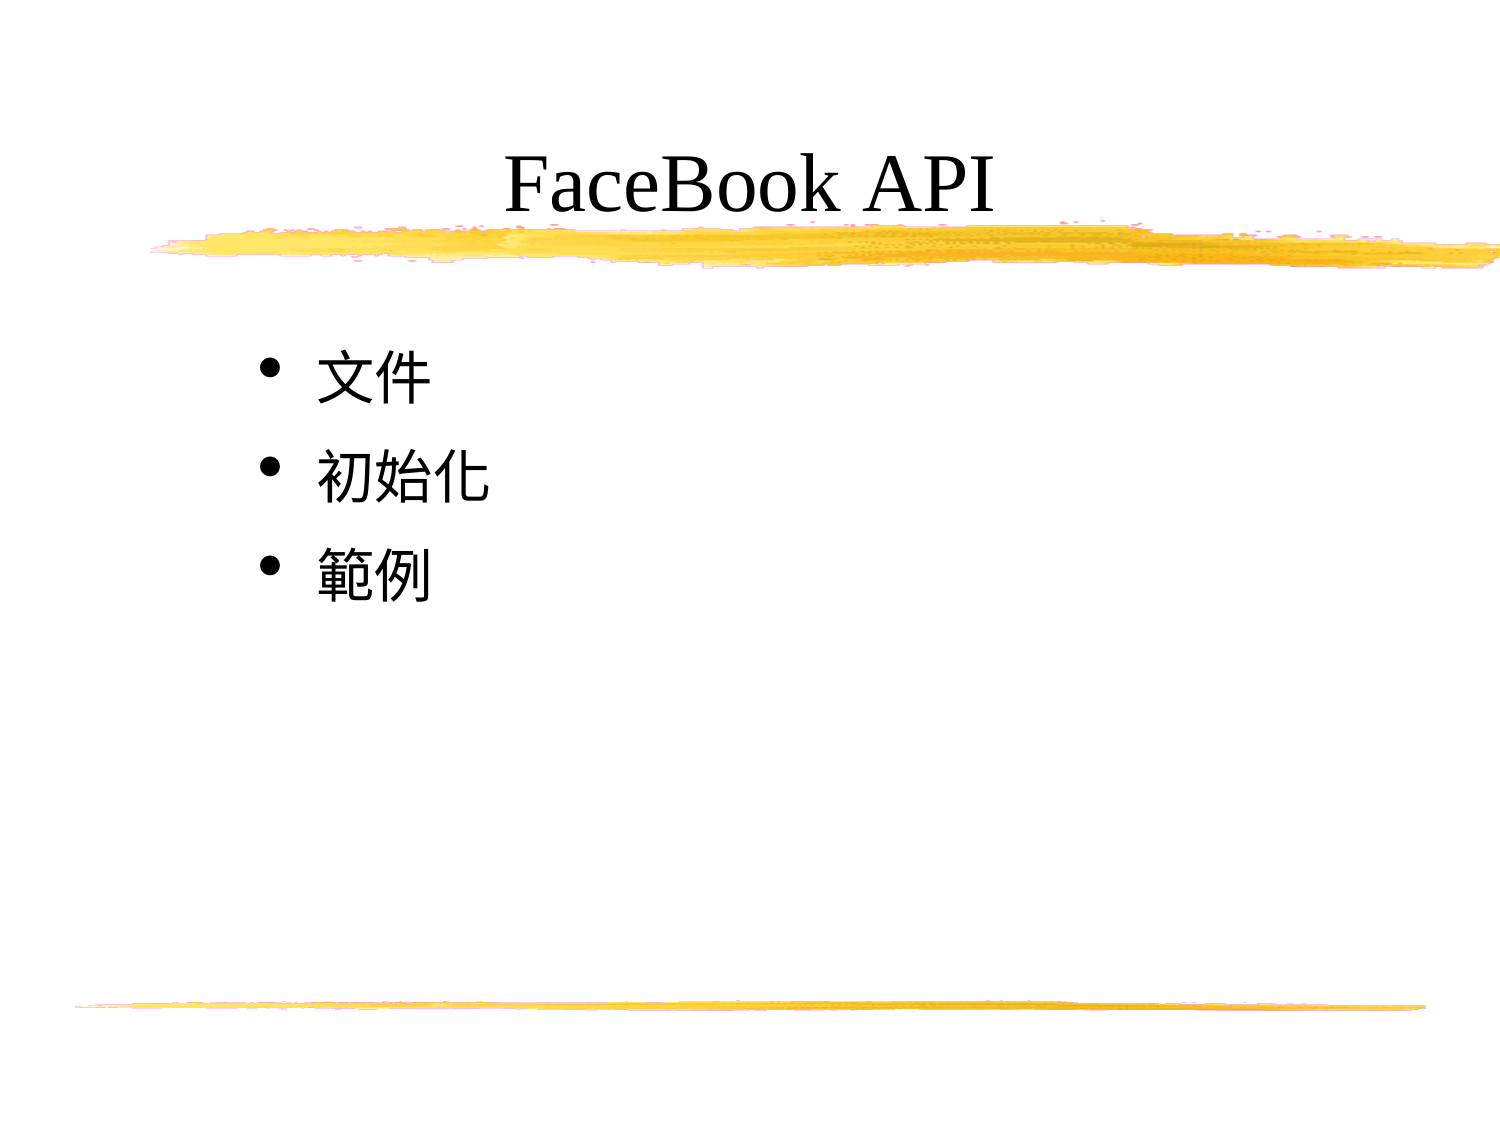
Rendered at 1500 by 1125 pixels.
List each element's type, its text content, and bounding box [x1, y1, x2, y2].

picture [75, 999, 1426, 1013]
picture [150, 215, 1500, 279]
list 文件 初始化 範例 [245, 324, 1359, 916]
title FaceBook API [112, 49, 1388, 238]
